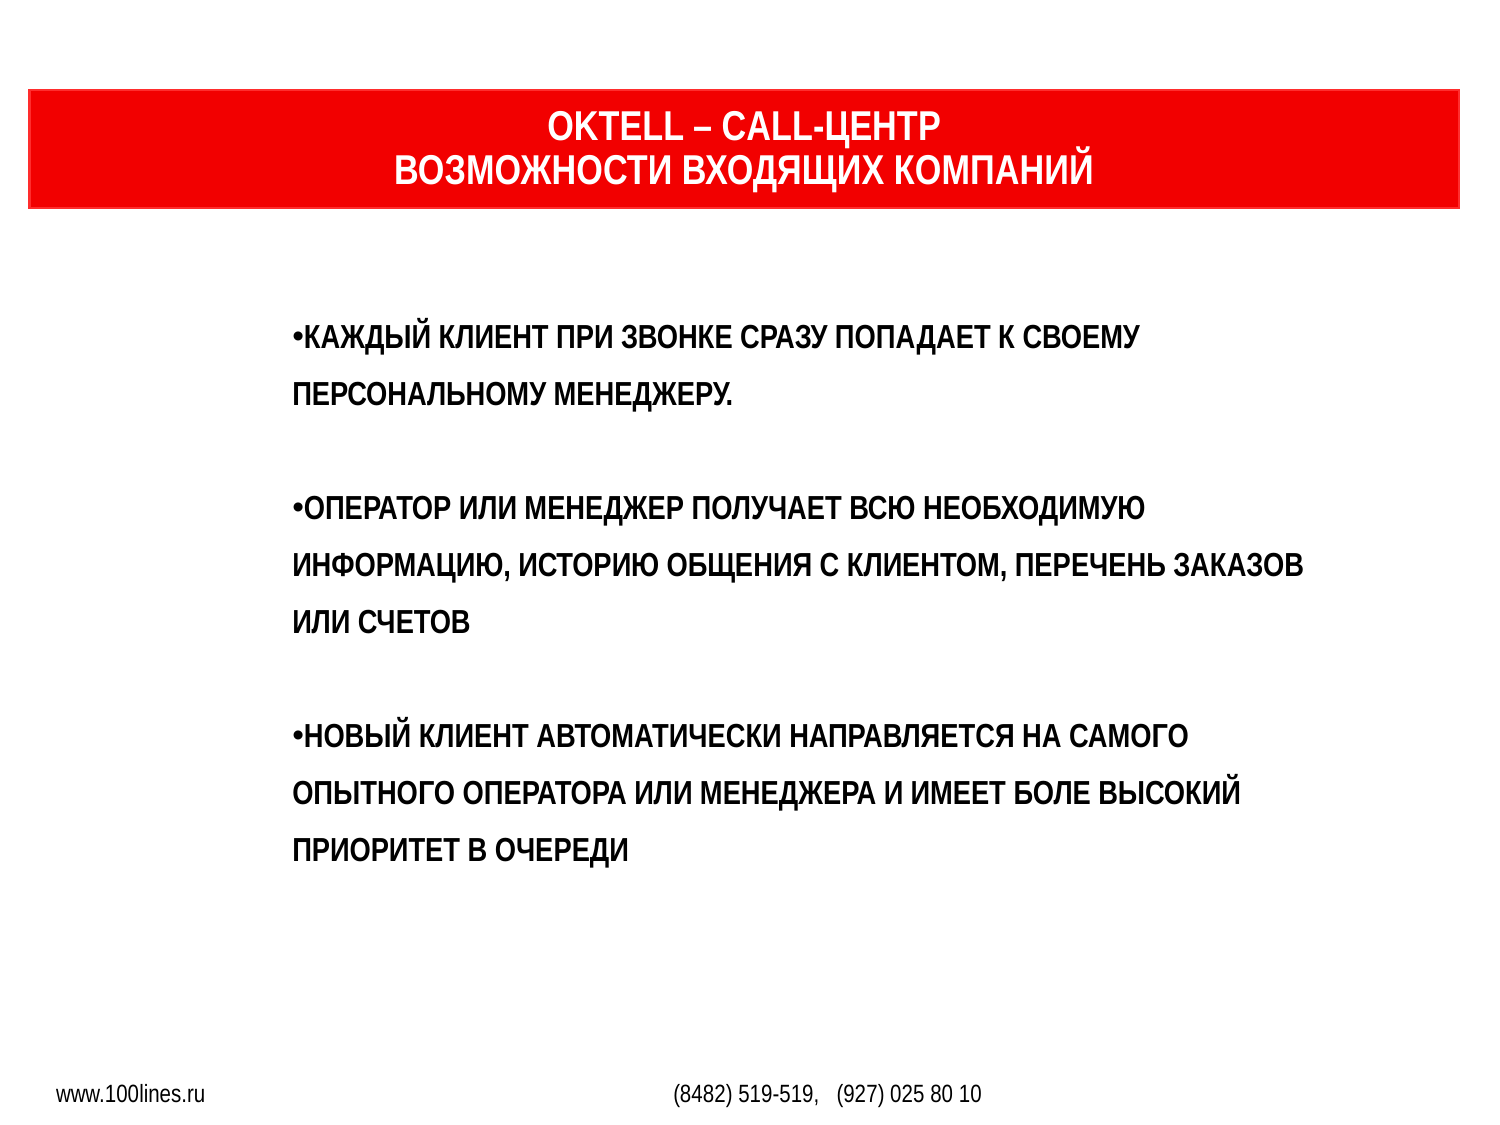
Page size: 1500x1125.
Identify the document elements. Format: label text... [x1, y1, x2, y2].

text_box OKTELL – CALL-ЦЕНТР ВОЗМОЖНОСТИ ВХОДЯЩИХ КОМПАНИЙ [29, 89, 1459, 209]
text_box КАЖДЫЙ КЛИЕНТ ПРИ ЗВОНКЕ СРАЗУ ПОПАДАЕТ К СВОЕМУ ПЕРСОНАЛЬНОМУ МЕНЕДЖЕРУ. ОПЕРАТОР ИЛИ МЕНЕДЖЕР ПОЛУЧАЕТ ВСЮ НЕОБХОДИМУЮ ИНФОРМАЦИЮ, ИСТОРИЮ ОБЩЕНИЯ С КЛИЕНТОМ, ПЕРЕЧЕНЬ ЗАКАЗОВ ИЛИ СЧЕТОВ НОВЫЙ КЛИЕНТ АВТОМАТИЧЕСКИ НАПРАВЛЯЕТСЯ НА САМОГО ОПЫТНОГО ОПЕРАТОРА ИЛИ МЕНЕДЖЕРА И ИМЕЕТ БОЛЕ ВЫСОКИЙ ПРИОРИТЕТ В ОЧЕРЕДИ [277, 290, 1362, 877]
text_box www.100lines.ru (8482) 519-519, (927) 025 80 10 [41, 1070, 1459, 1103]
